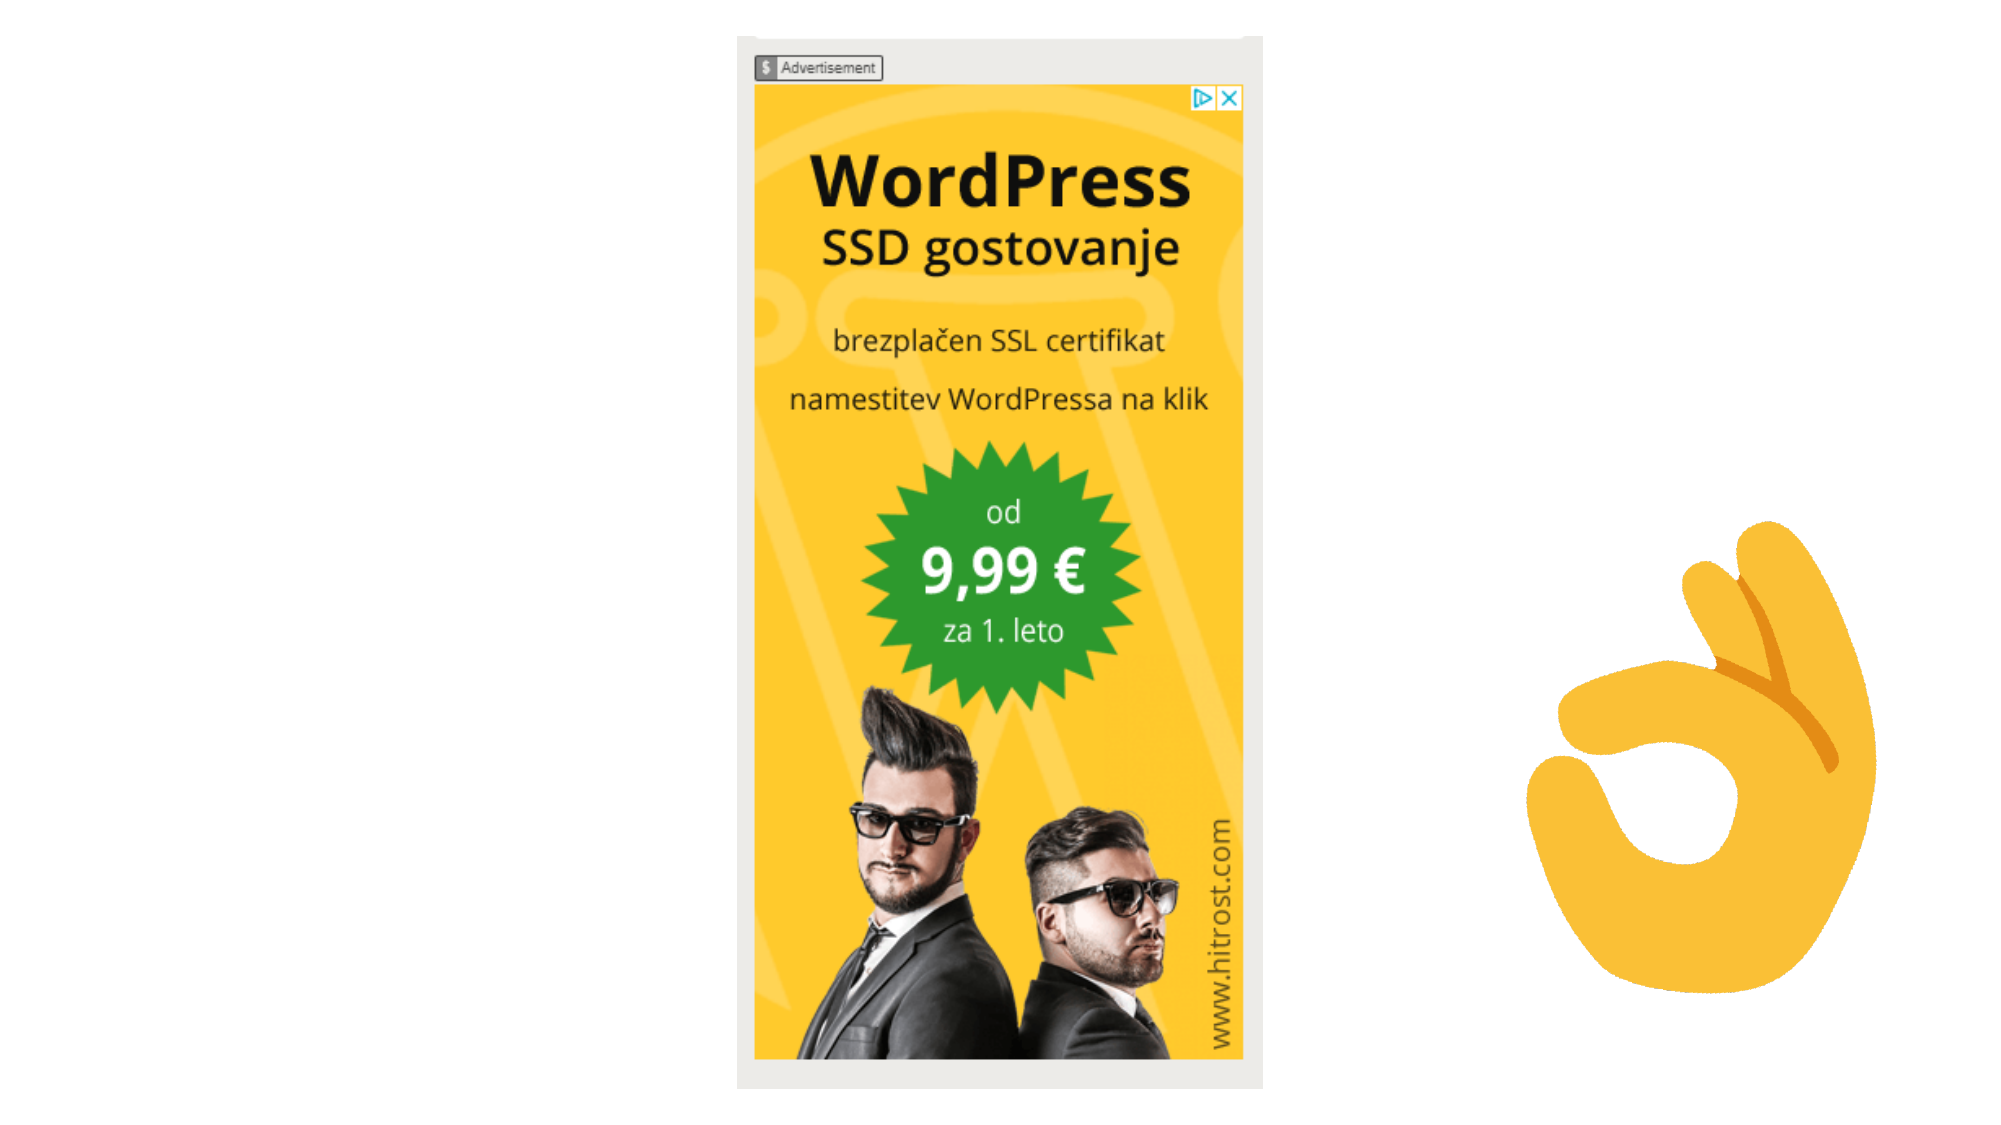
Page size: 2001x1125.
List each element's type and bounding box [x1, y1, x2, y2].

picture [1425, 473, 1986, 1034]
picture [737, 36, 1263, 1089]
